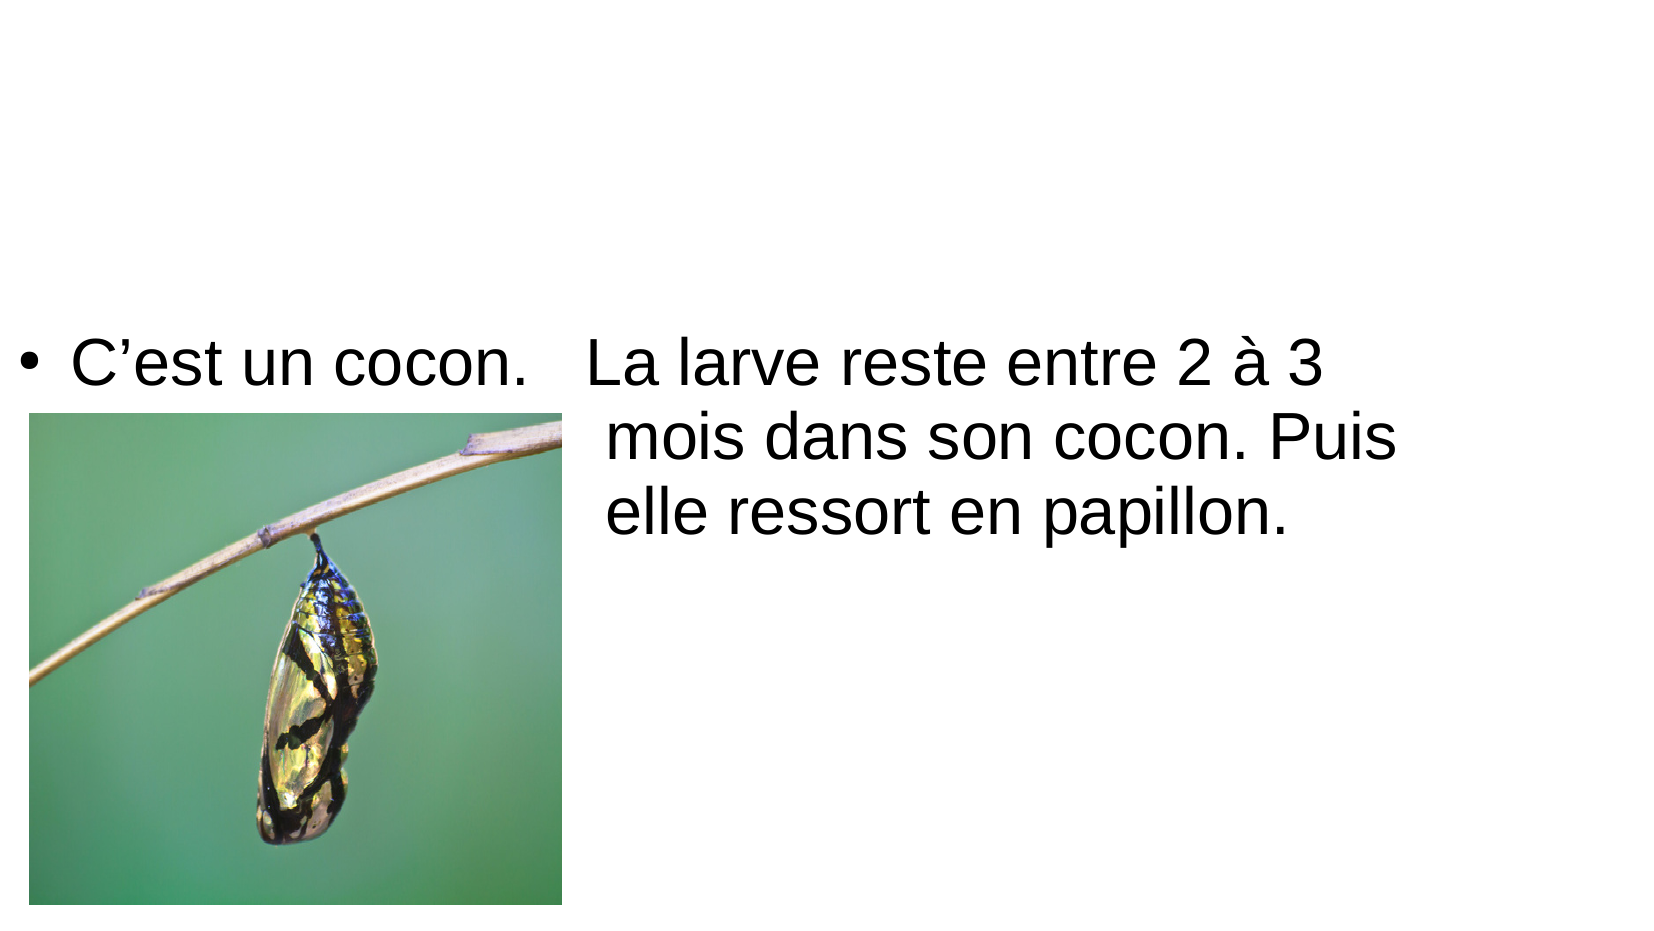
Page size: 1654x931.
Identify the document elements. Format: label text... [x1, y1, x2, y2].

picture [29, 413, 562, 905]
list C’est un cocon. La larve reste entre 2 à 3 mois dans son cocon. Puis elle ressort en papillon. [0, 324, 1489, 865]
